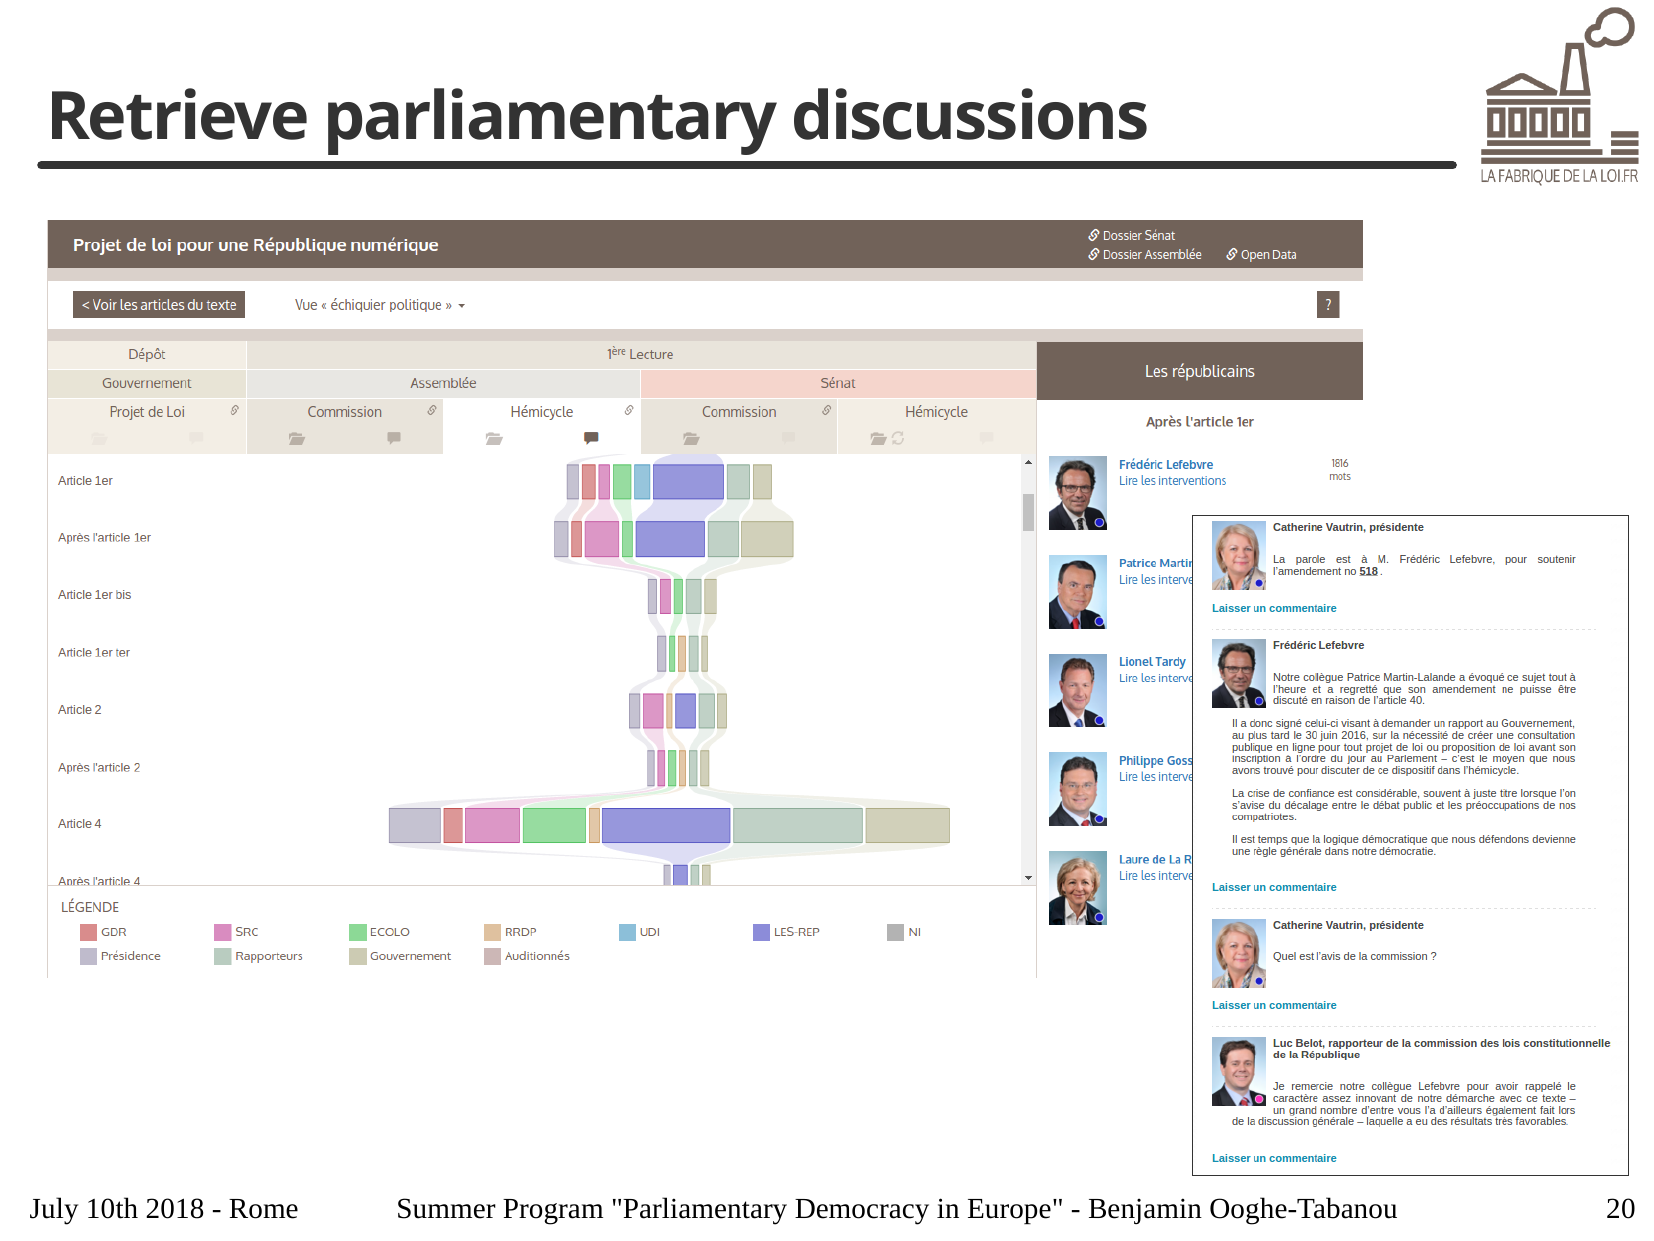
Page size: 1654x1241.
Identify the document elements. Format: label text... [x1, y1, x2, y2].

title Retrieve parliamentary discussions [29, 37, 1518, 189]
picture [47, 220, 1629, 1176]
picture [1464, 0, 1654, 189]
